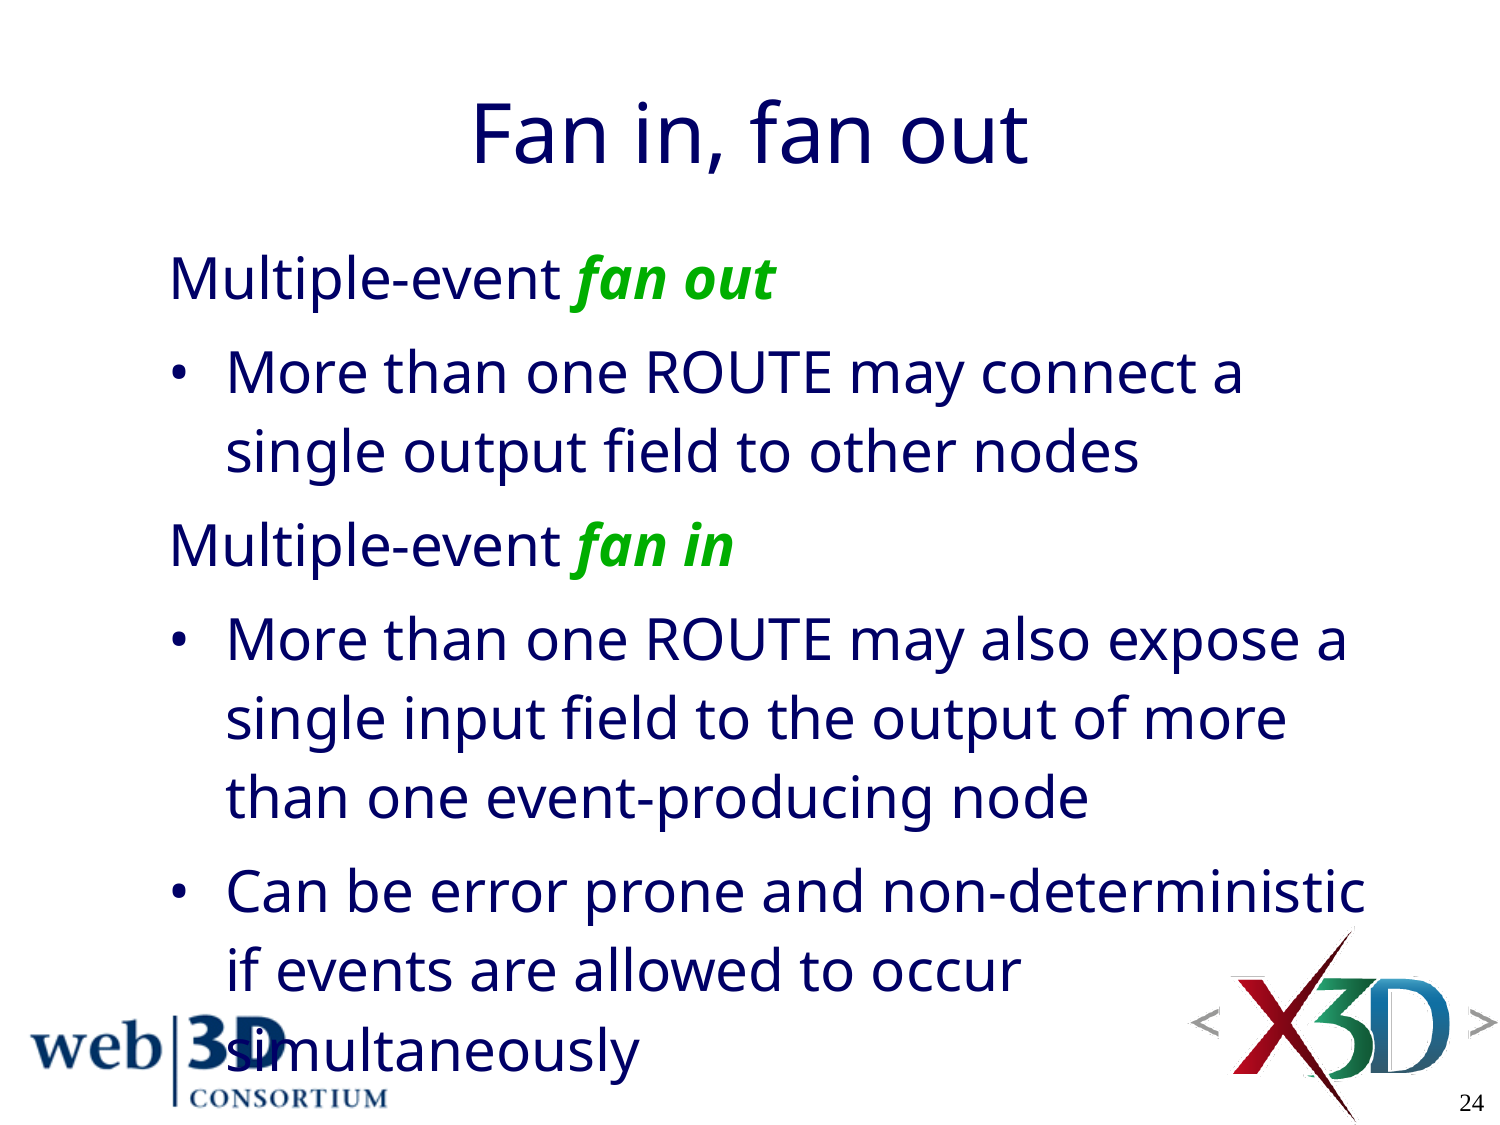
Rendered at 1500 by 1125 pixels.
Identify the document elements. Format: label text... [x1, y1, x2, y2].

list Multiple-event fan out More than one ROUTE may connect a single output field to other nodes Multiple-event fan in More than one ROUTE may also expose a single input field to the output of more than one event-producing node Can be error prone and non-deterministic if events are allowed to occur simultaneously [112, 237, 1388, 1013]
picture [12, 998, 413, 1118]
picture [1187, 926, 1500, 1125]
picture [402, 1056, 413, 1067]
title Fan in, fan out [112, 37, 1388, 226]
